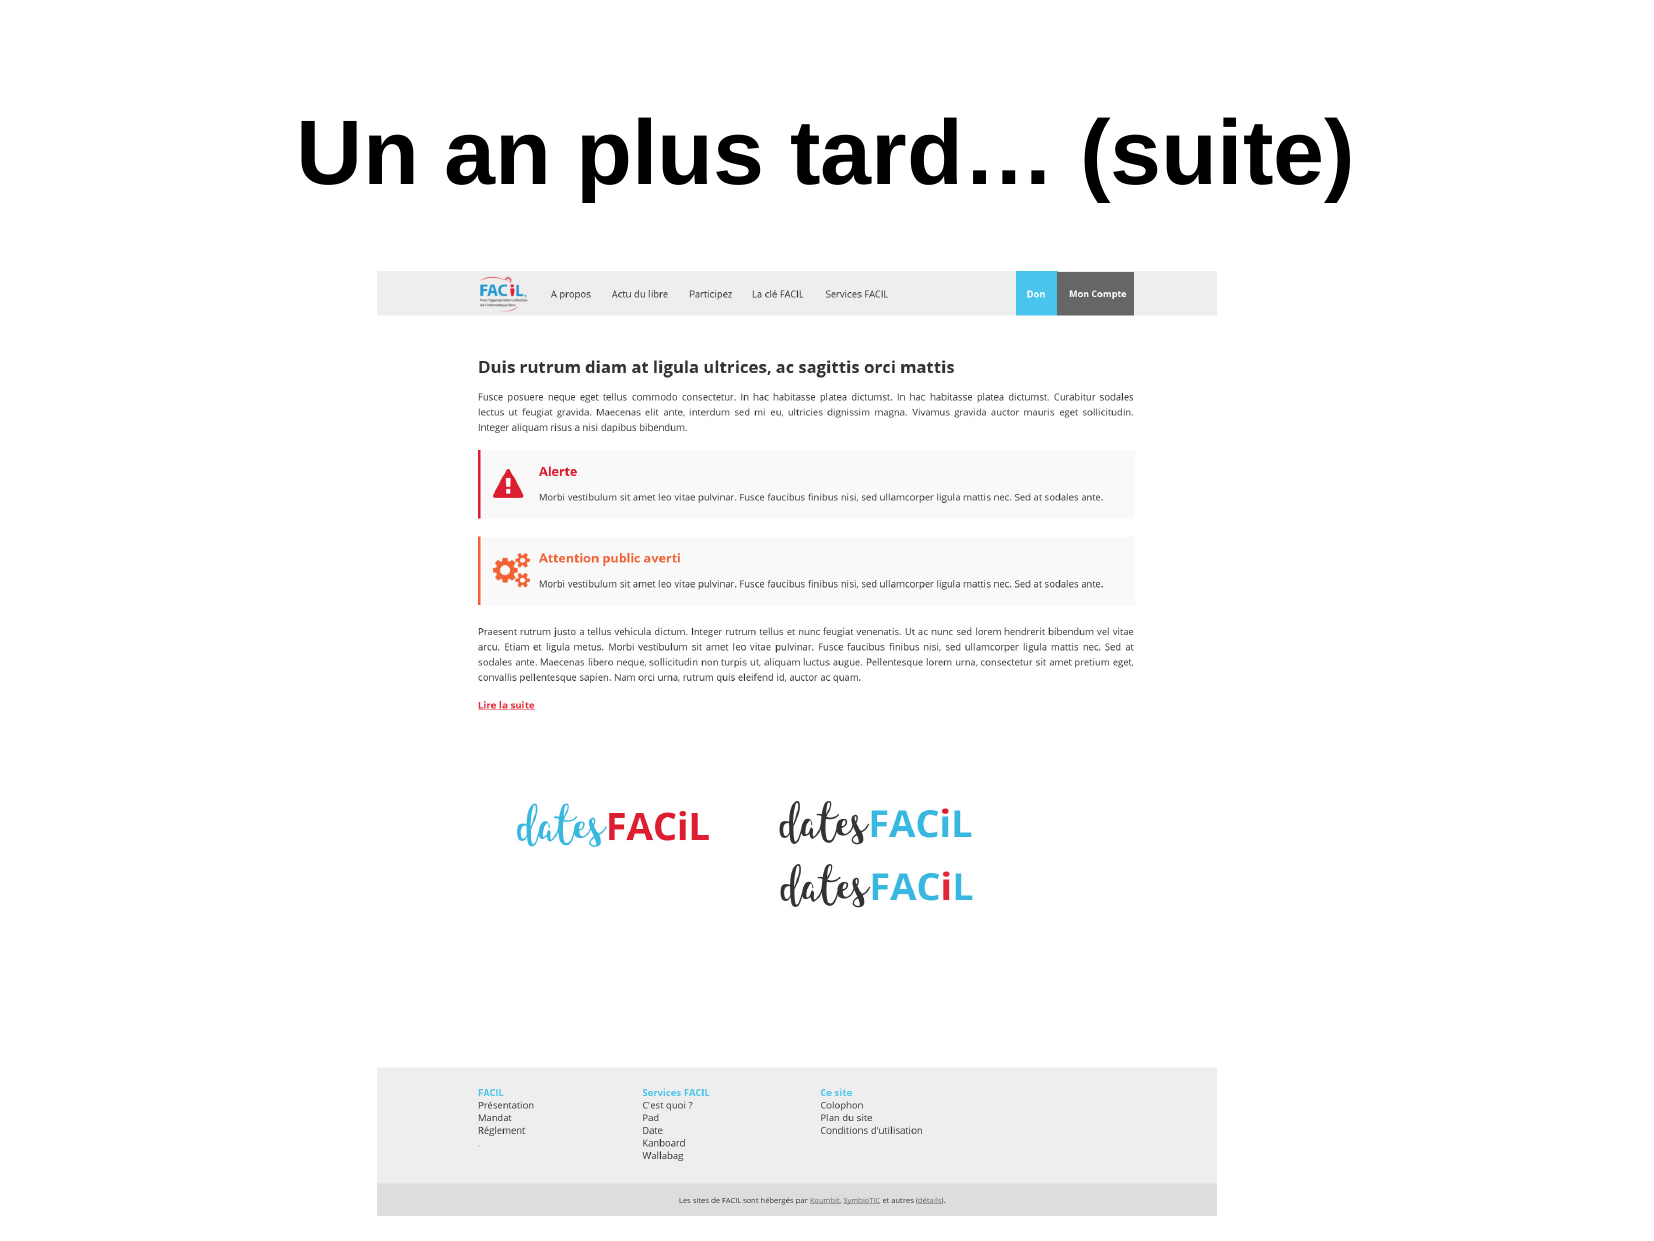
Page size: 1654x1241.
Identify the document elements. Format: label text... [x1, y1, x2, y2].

title Un an plus tard… (suite) [82, 49, 1571, 257]
picture [377, 271, 1217, 1216]
